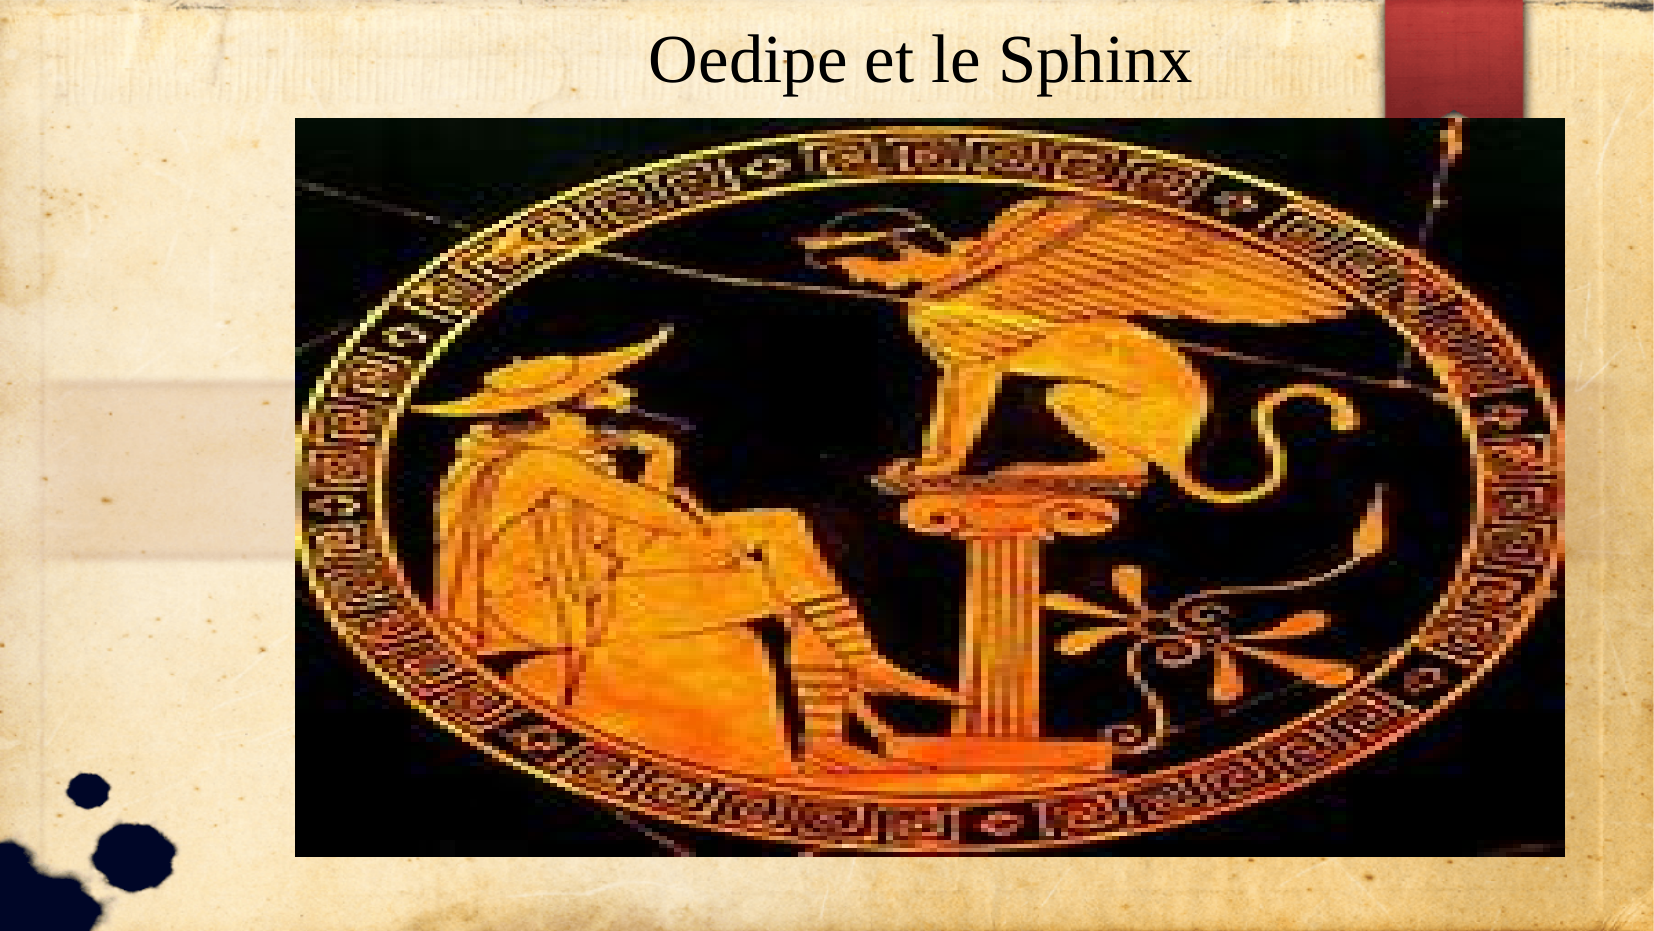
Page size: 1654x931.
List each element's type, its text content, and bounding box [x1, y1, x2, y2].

title Oedipe et le Sphinx [177, 0, 1654, 178]
picture [0, 0, 1654, 931]
